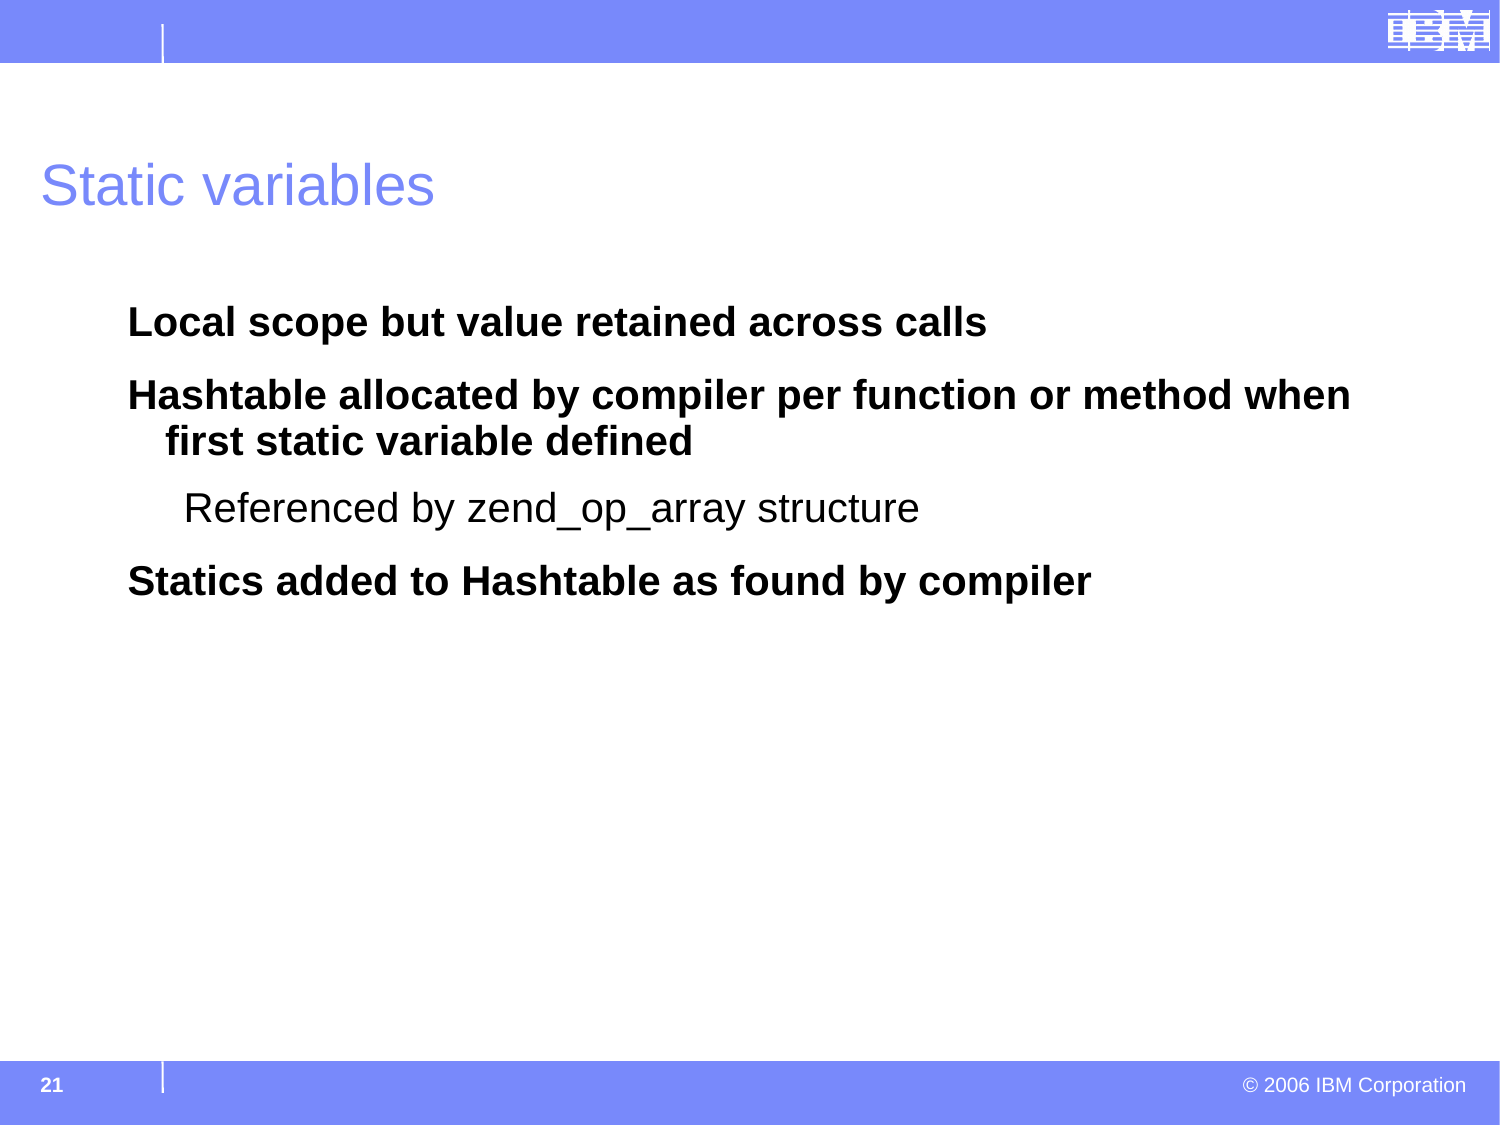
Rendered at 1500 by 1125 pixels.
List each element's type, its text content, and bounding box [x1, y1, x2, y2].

list Local scope but value retained across calls Hashtable allocated by compiler per function or method when first static variable defined Referenced by zend_op_array structure Statics added to Hashtable as found by compiler [112, 291, 1388, 932]
title Static variables [25, 123, 1378, 225]
